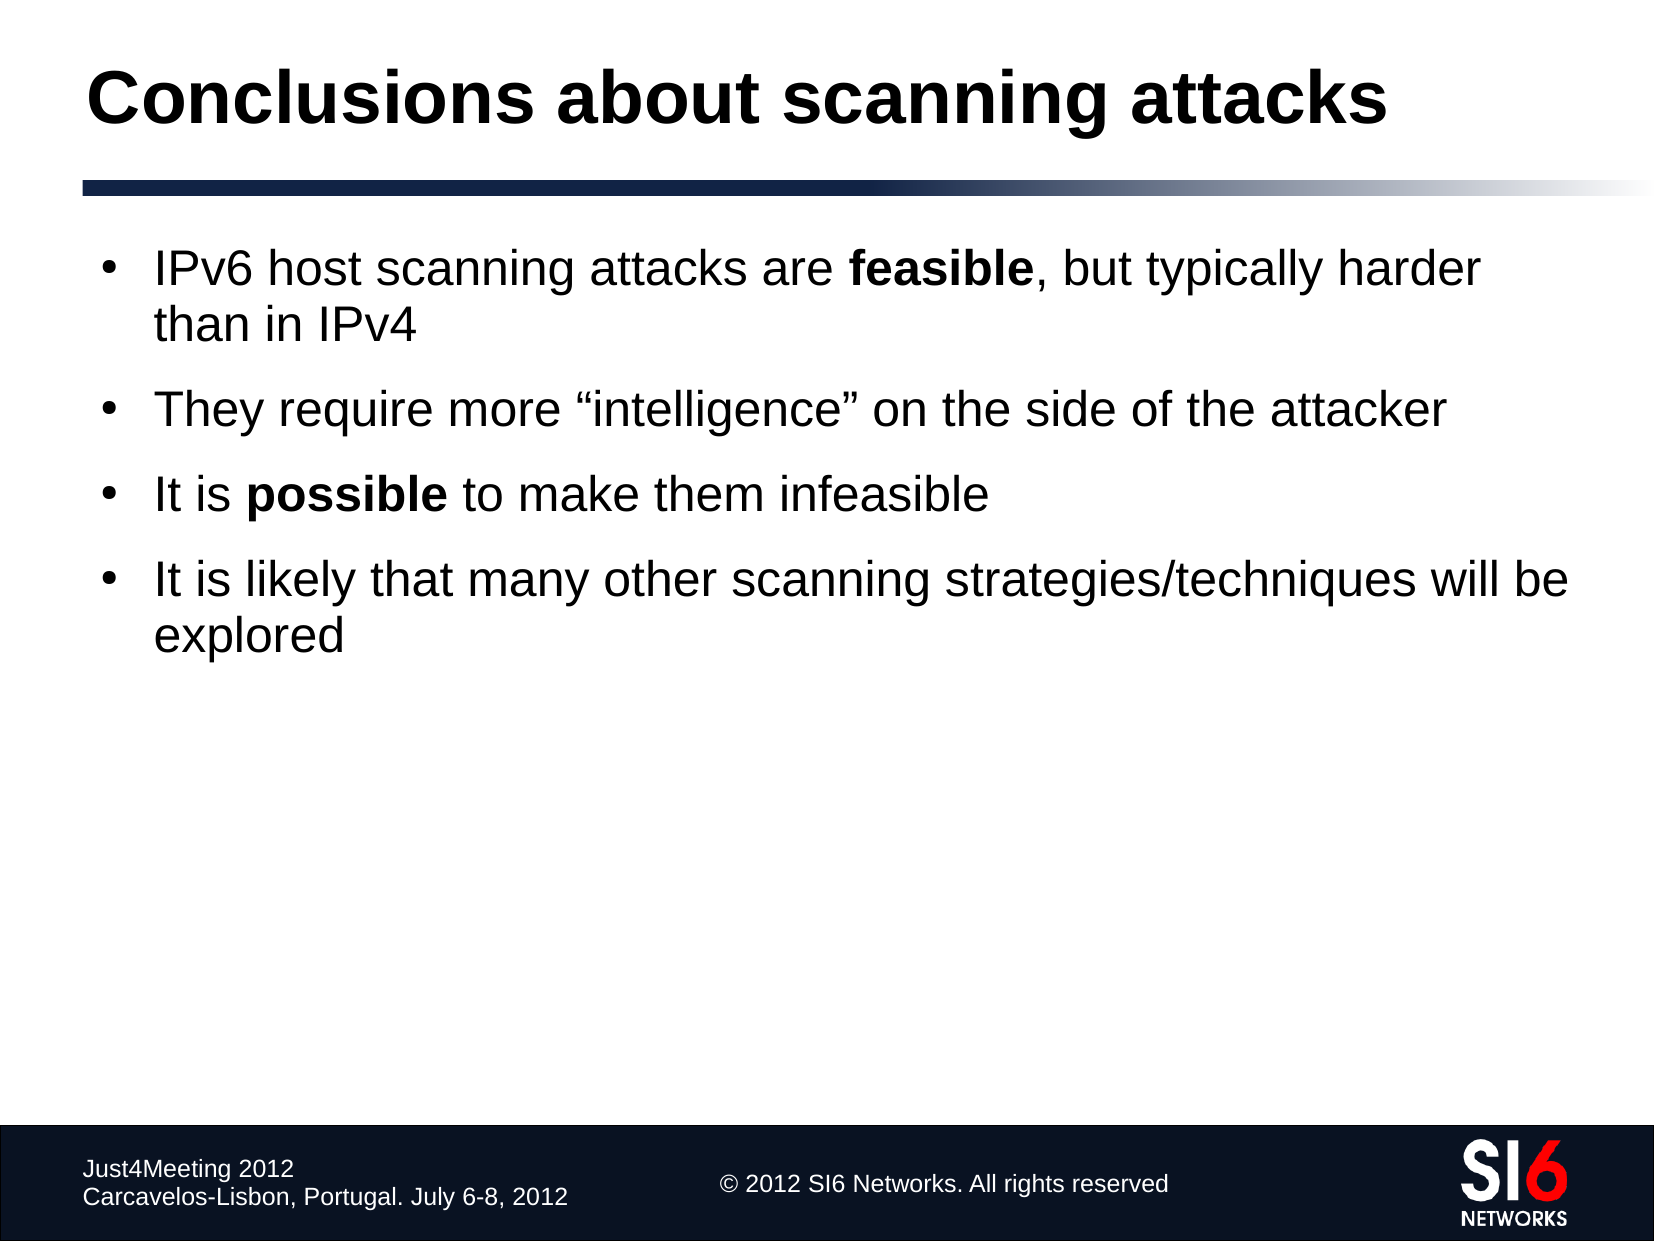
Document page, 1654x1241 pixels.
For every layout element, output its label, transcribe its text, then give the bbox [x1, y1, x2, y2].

picture [1461, 1139, 1567, 1226]
list IPv6 host scanning attacks are feasible, but typically harder than in IPv4 They require more “intelligence” on the side of the attacker It is possible to make them infeasible It is likely that many other scanning strategies/techniques will be explored [82, 240, 1571, 1059]
title Conclusions about scanning attacks [86, 30, 1576, 166]
